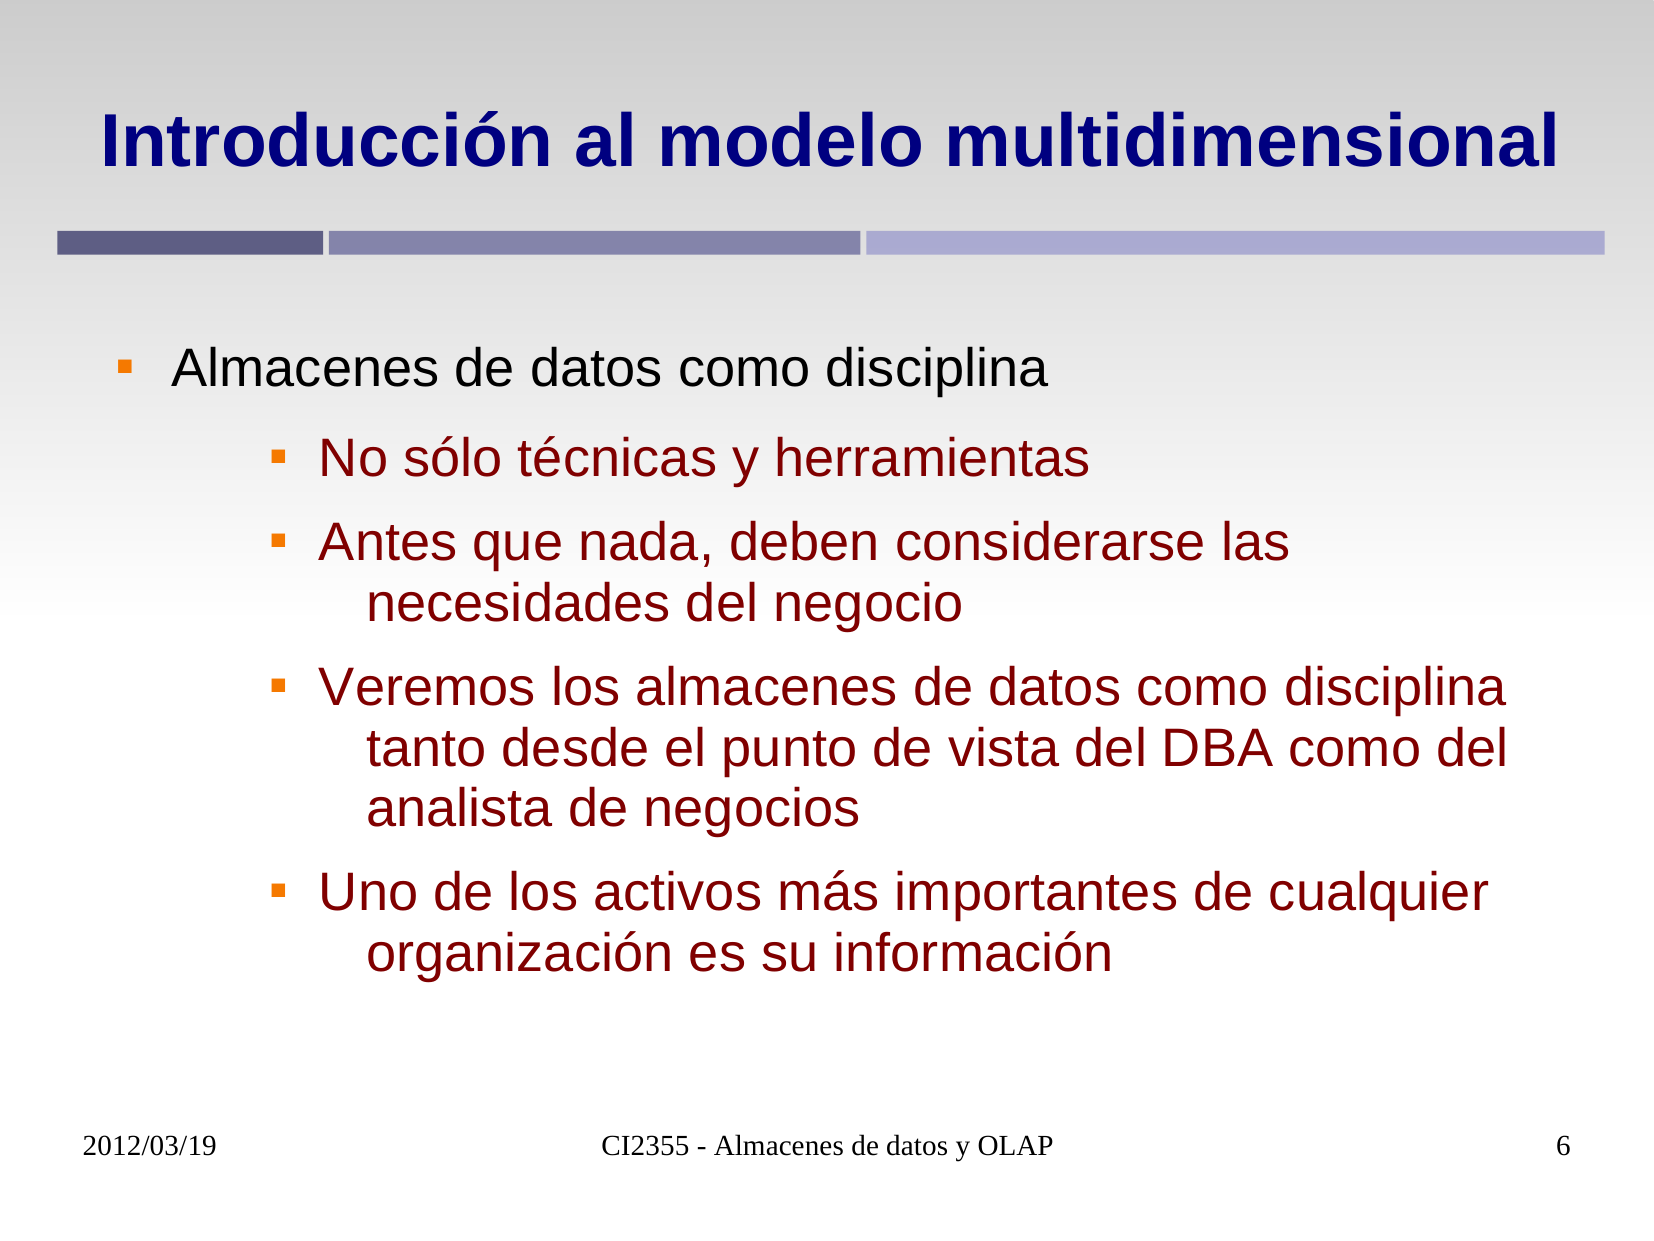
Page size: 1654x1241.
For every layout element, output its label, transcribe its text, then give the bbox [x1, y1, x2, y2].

list Almacenes de datos como disciplina No sólo técnicas y herramientas Antes que nada, deben considerarse las necesidades del negocio Veremos los almacenes de datos como disciplina tanto desde el punto de vista del DBA como del analista de negocios Uno de los activos más importantes de cualquier organización es su información [82, 337, 1571, 1109]
title Introducción al modelo multidimensional [86, 55, 1576, 226]
